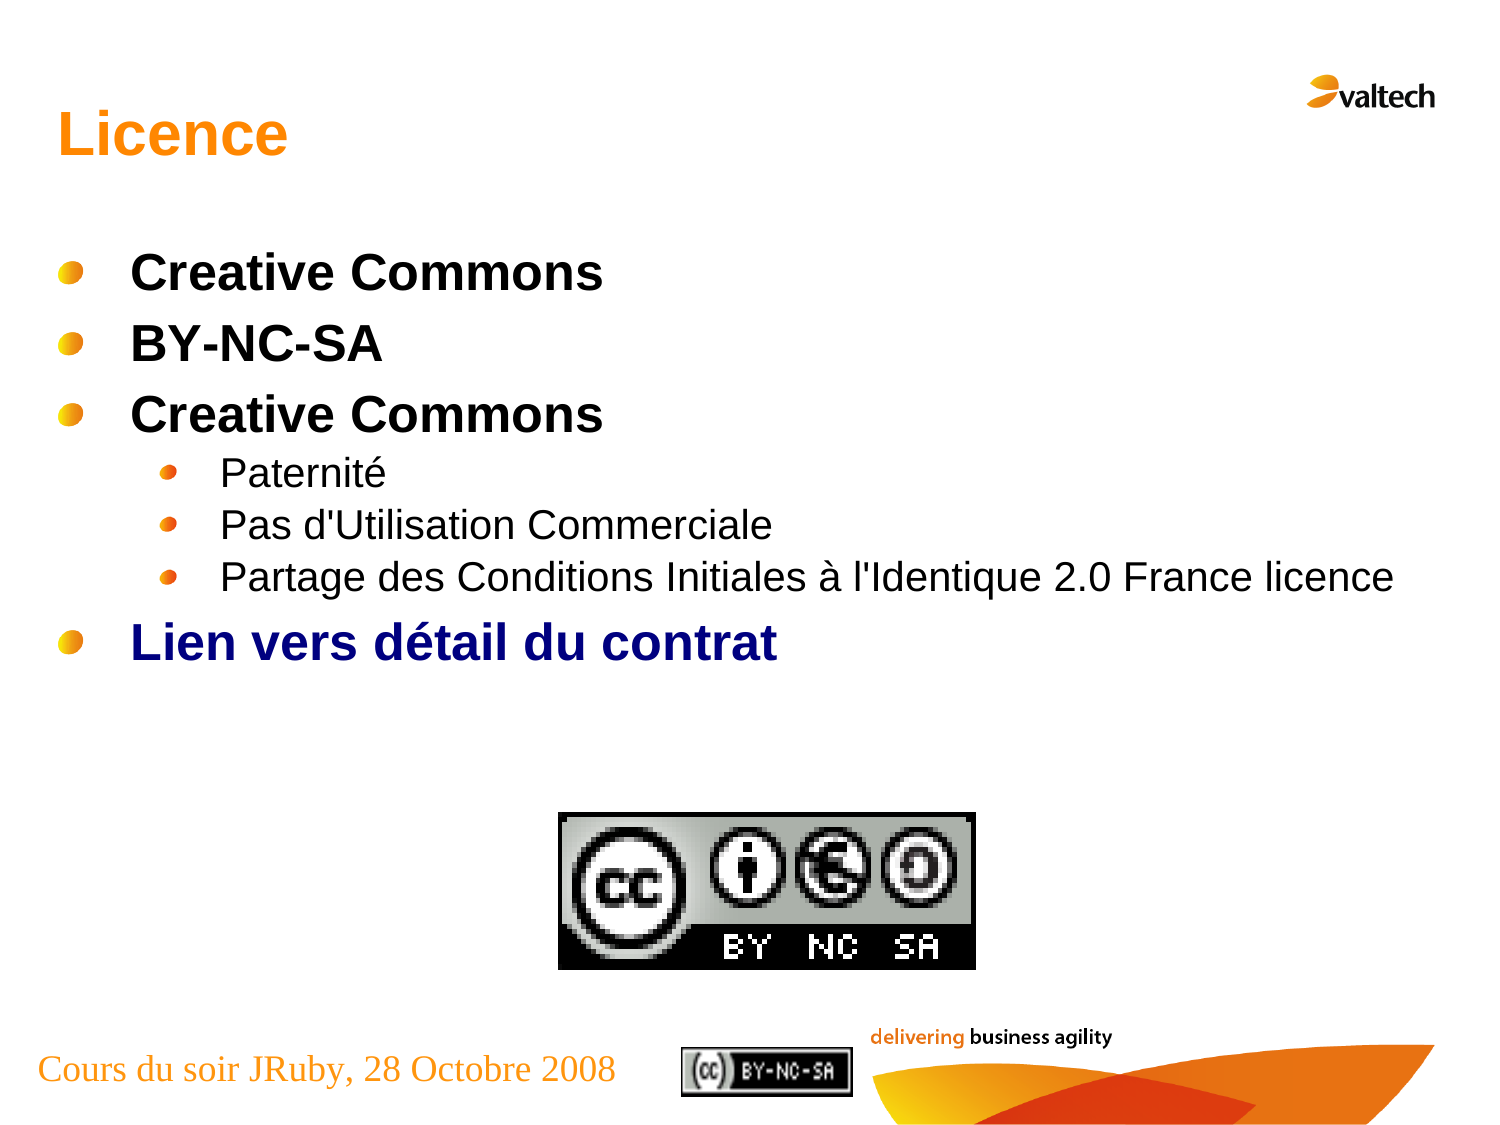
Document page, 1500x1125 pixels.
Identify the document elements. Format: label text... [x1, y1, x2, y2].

title Licence [56, 49, 1293, 219]
picture [1305, 73, 1436, 109]
list Creative Commons BY-NC-SA Creative Commons Paternité Pas d'Utilisation Commerciale Partage des Conditions Initiales à l'Identique 2.0 France licence Lien vers détail du contrat [57, 243, 1423, 914]
picture [558, 812, 976, 970]
picture [681, 1047, 853, 1097]
picture [868, 1026, 1436, 1125]
